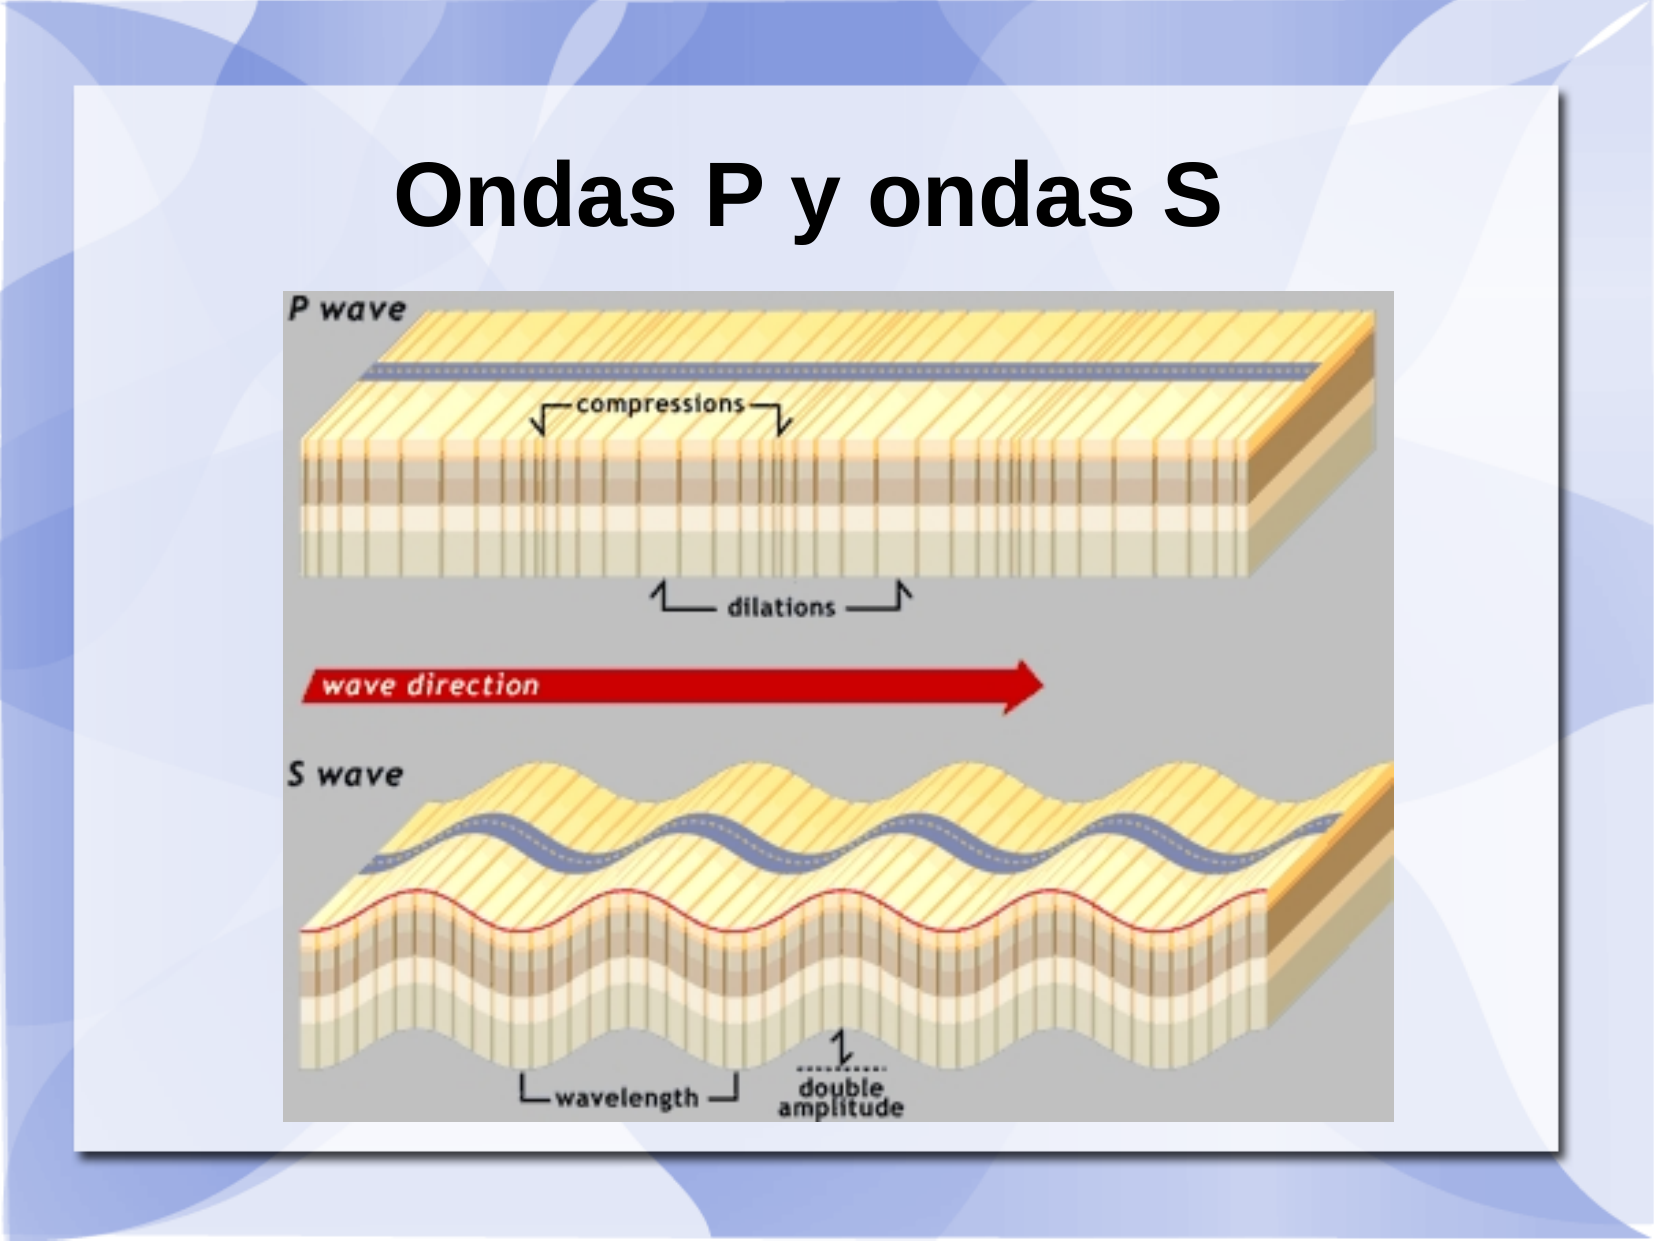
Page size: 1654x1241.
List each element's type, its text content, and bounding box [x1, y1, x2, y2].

picture [0, 0, 1654, 1241]
title Ondas P y ondas S [82, 90, 1536, 298]
